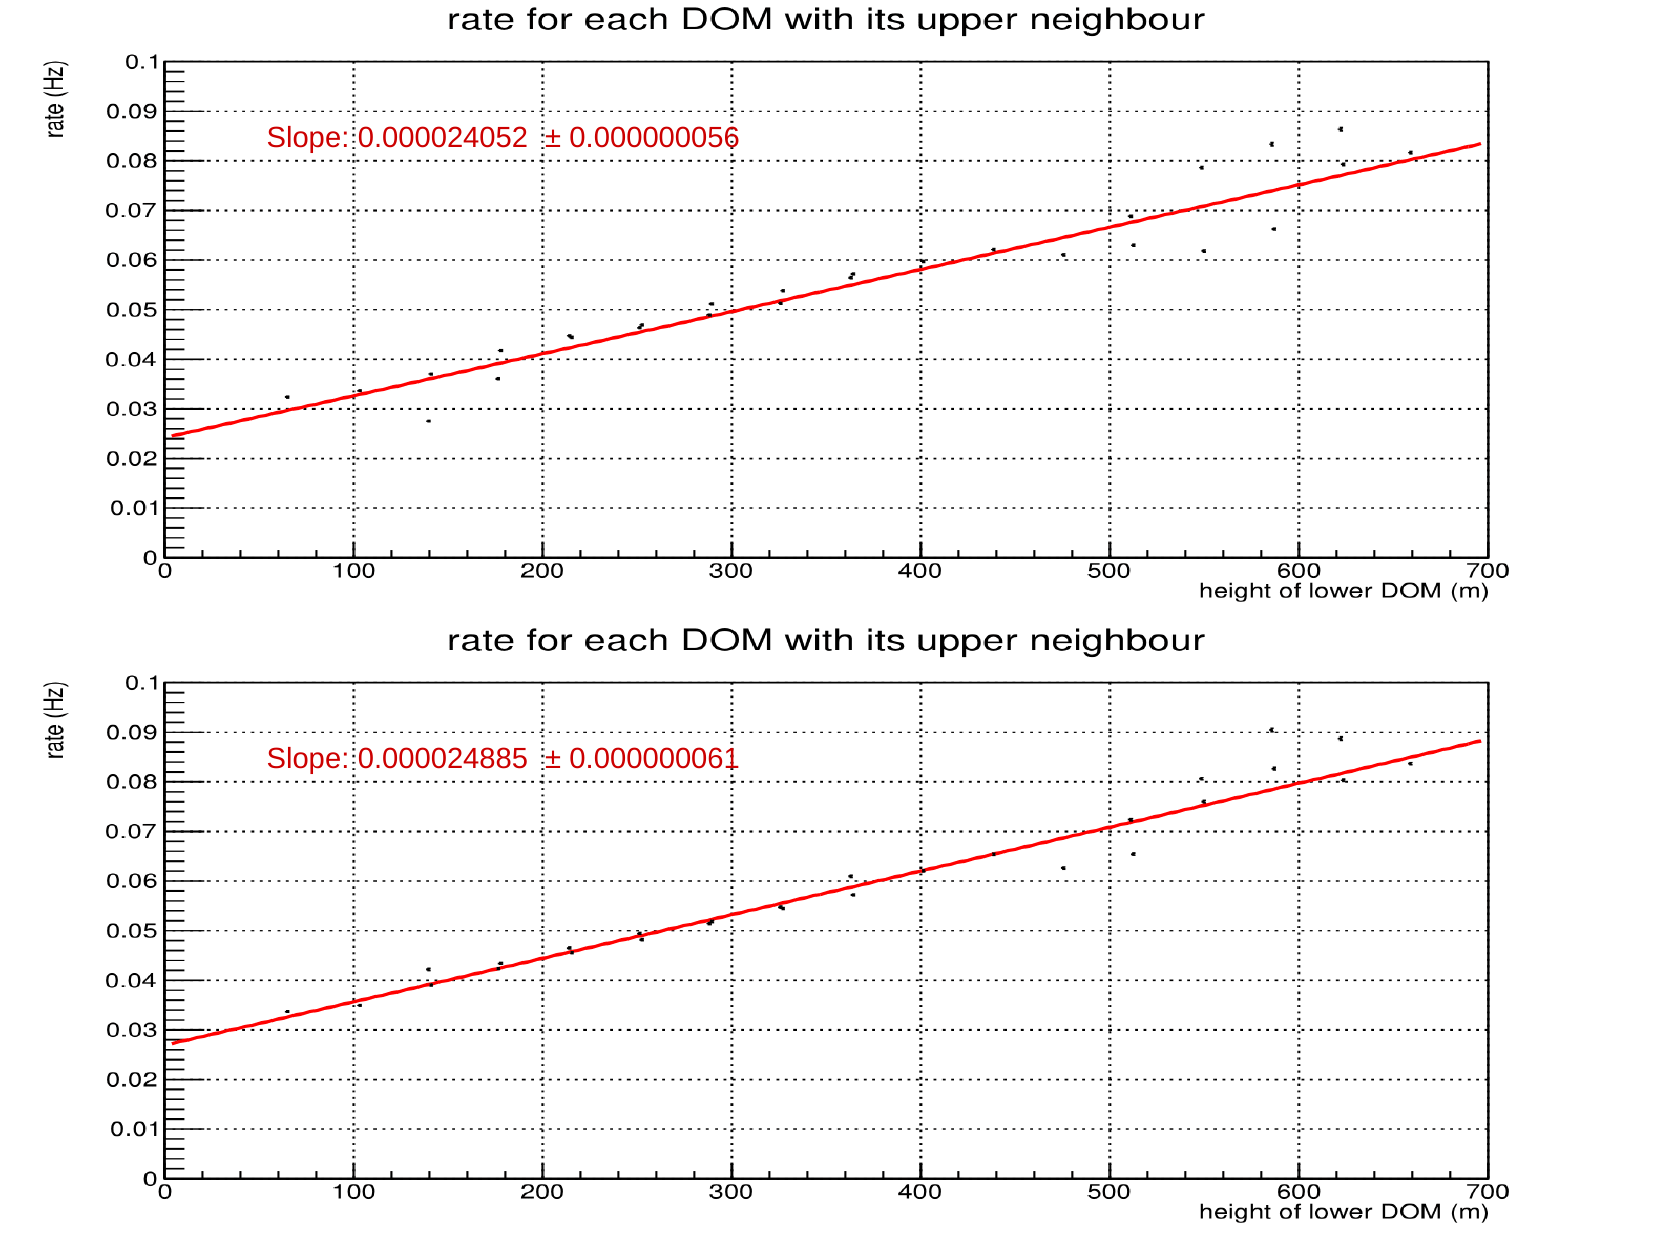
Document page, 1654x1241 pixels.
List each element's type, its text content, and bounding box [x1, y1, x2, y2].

text_box Slope: 0.000024885 ± 0.000000061 [251, 735, 927, 783]
picture [0, 0, 1654, 1241]
text_box Slope: 0.000024052 ± 0.000000056 [251, 113, 867, 162]
